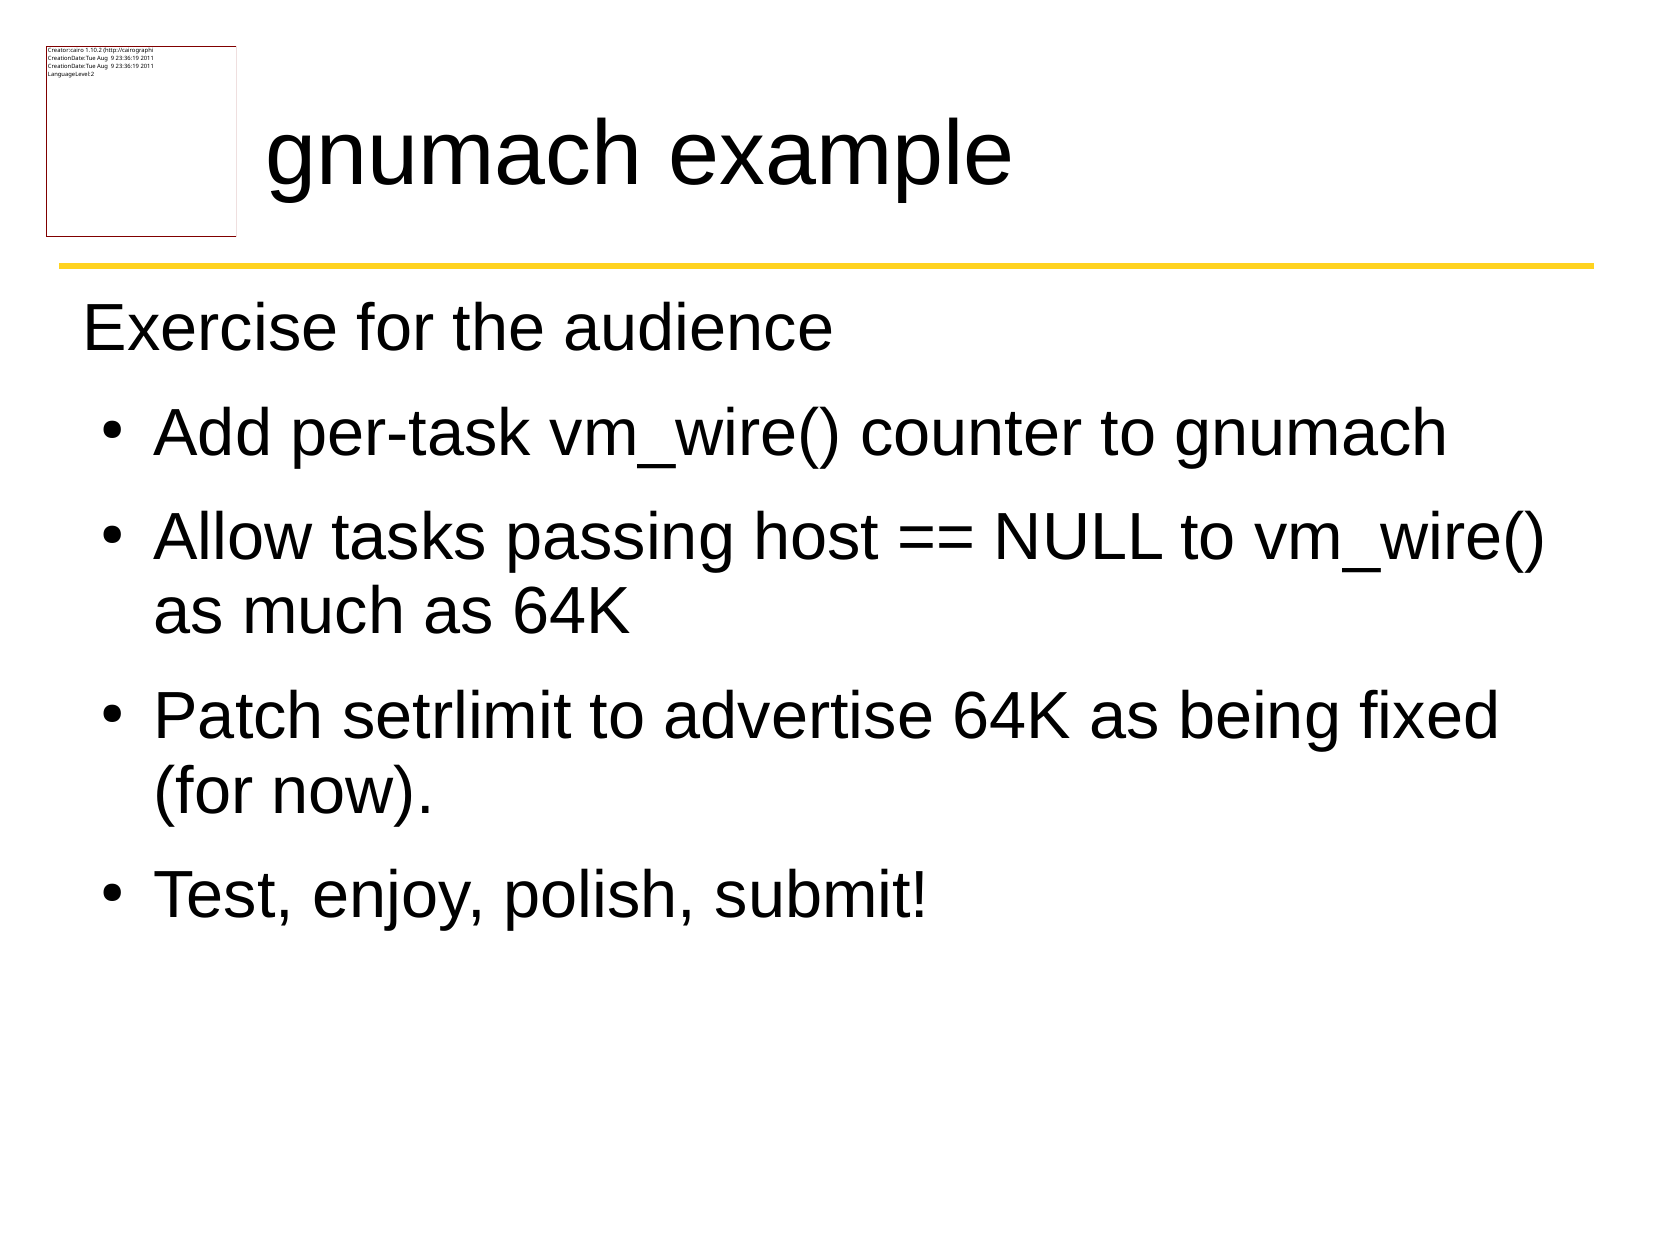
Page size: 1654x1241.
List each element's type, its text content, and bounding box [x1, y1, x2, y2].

title gnumach example [265, 49, 1571, 257]
list Exercise for the audience Add per-task vm_wire() counter to gnumach Allow tasks passing host == NULL to vm_wire() as much as 64K Patch setrlimit to advertise 64K as being fixed (for now). Test, enjoy, polish, submit! [82, 290, 1571, 1152]
